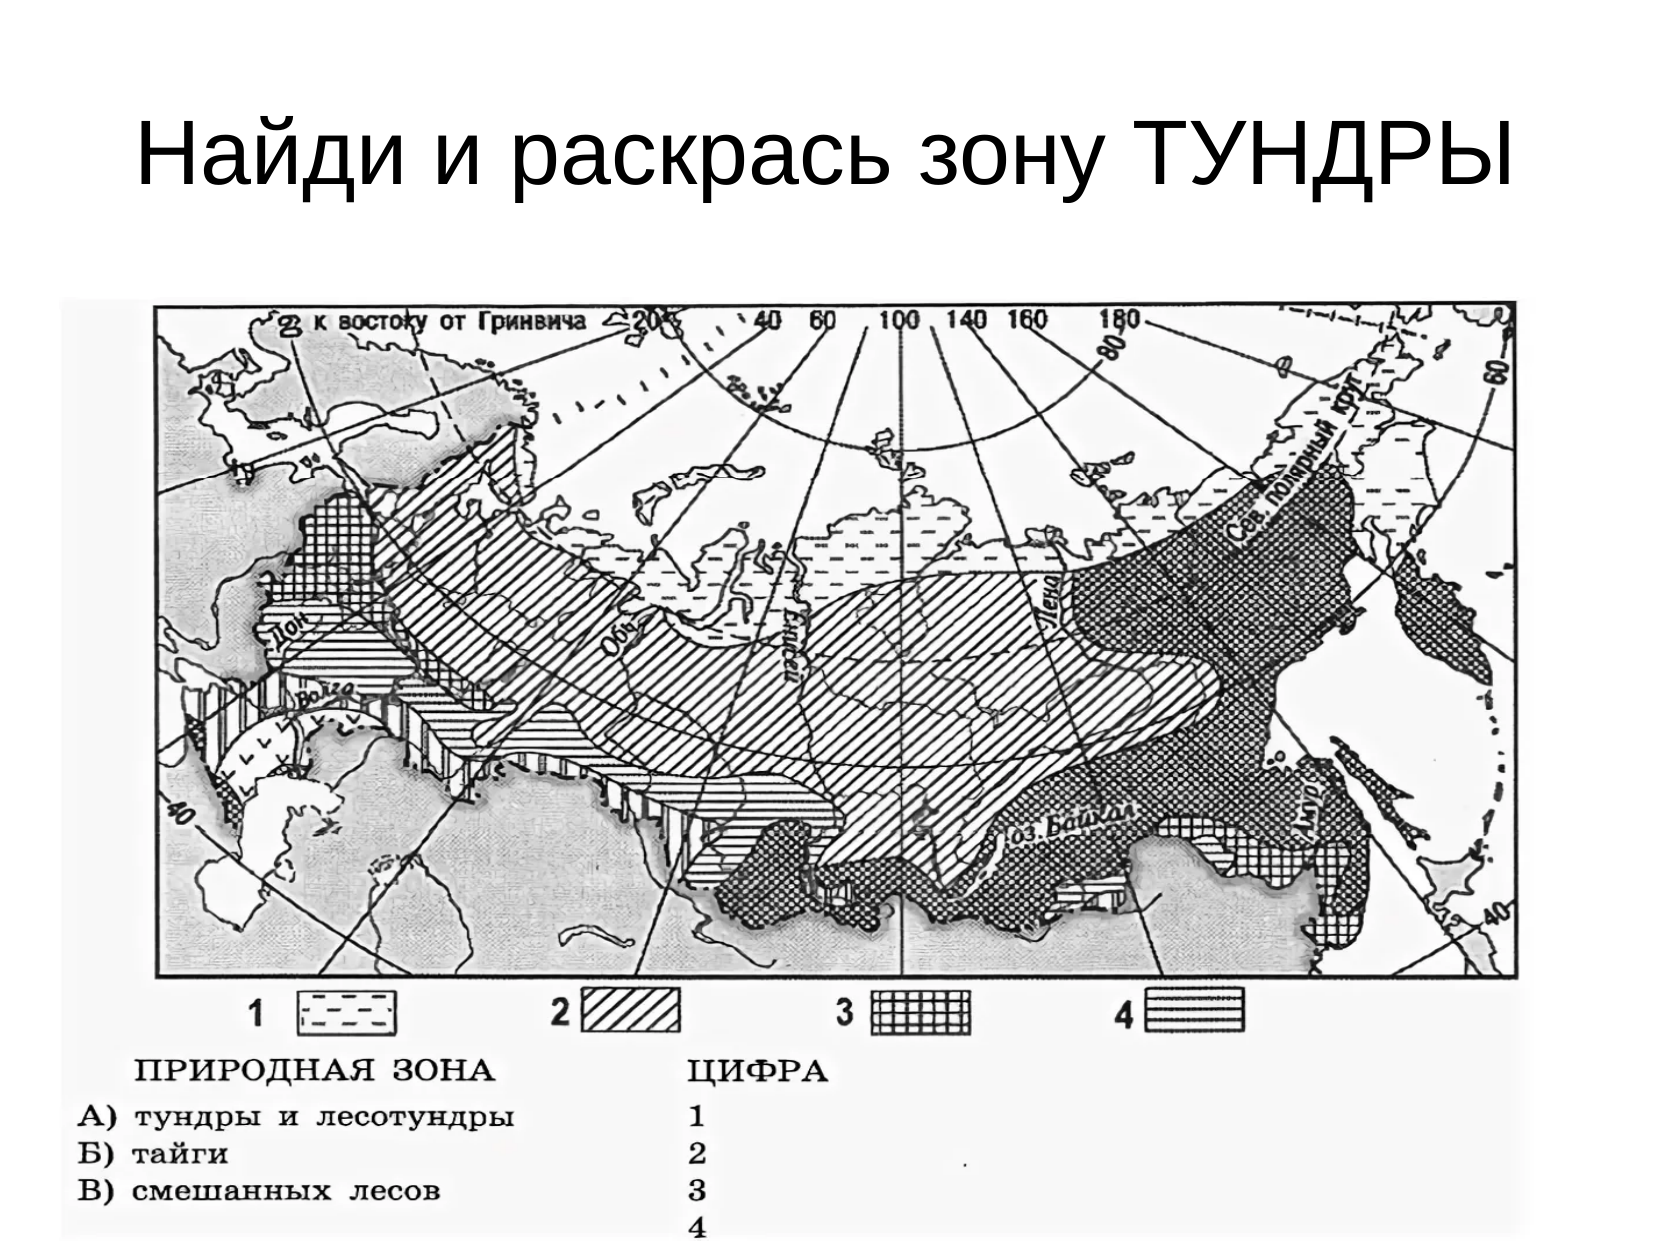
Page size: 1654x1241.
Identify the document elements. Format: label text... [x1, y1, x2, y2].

title Найди и раскрась зону ТУНДРЫ [82, 49, 1571, 257]
picture [59, 297, 1536, 1241]
